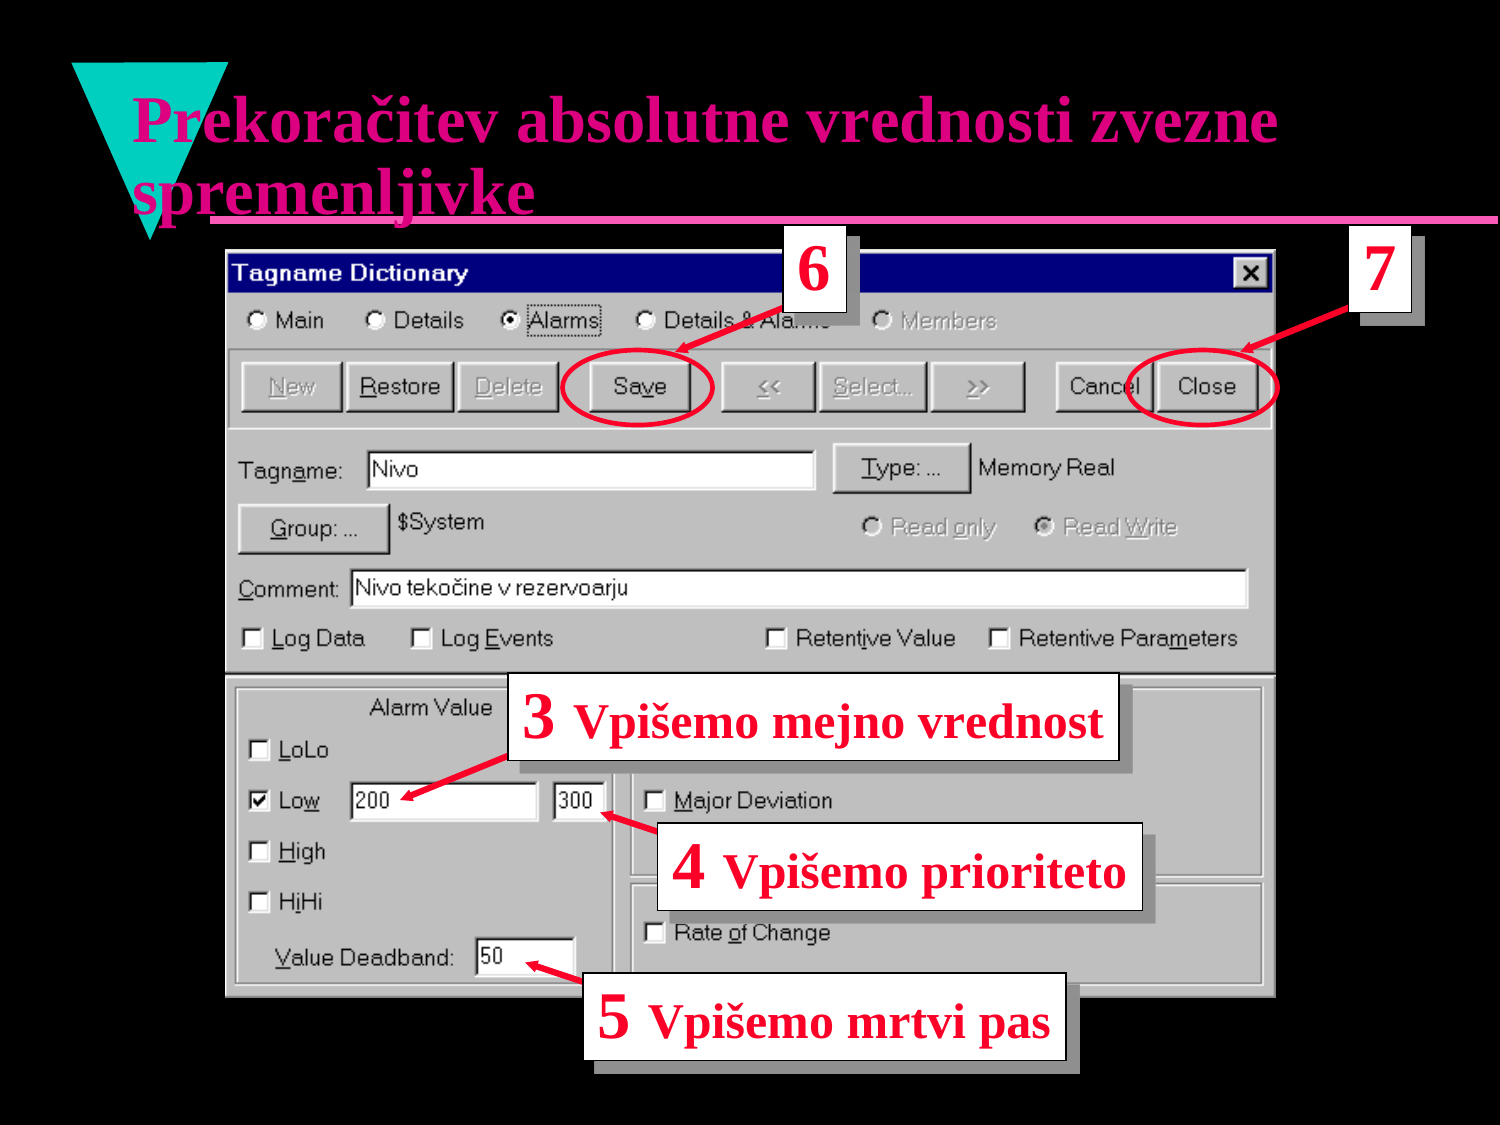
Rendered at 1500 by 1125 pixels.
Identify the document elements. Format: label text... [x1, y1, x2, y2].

chart [565, 353, 710, 422]
title Prekoračitev absolutne vrednosti zvezne spremenljivke [117, 63, 1500, 251]
text_box 3 Vpišemo mejno vrednost [508, 672, 1120, 761]
text_box 4 Vpišemo prioriteto [657, 822, 1143, 911]
chart [1131, 353, 1275, 422]
chart [225, 249, 1276, 998]
text_box 7 [1348, 224, 1412, 313]
chart [1245, 342, 1276, 373]
text_box 6 [783, 224, 847, 313]
text_box 5 Vpišemo mrtvi pas [582, 972, 1067, 1061]
